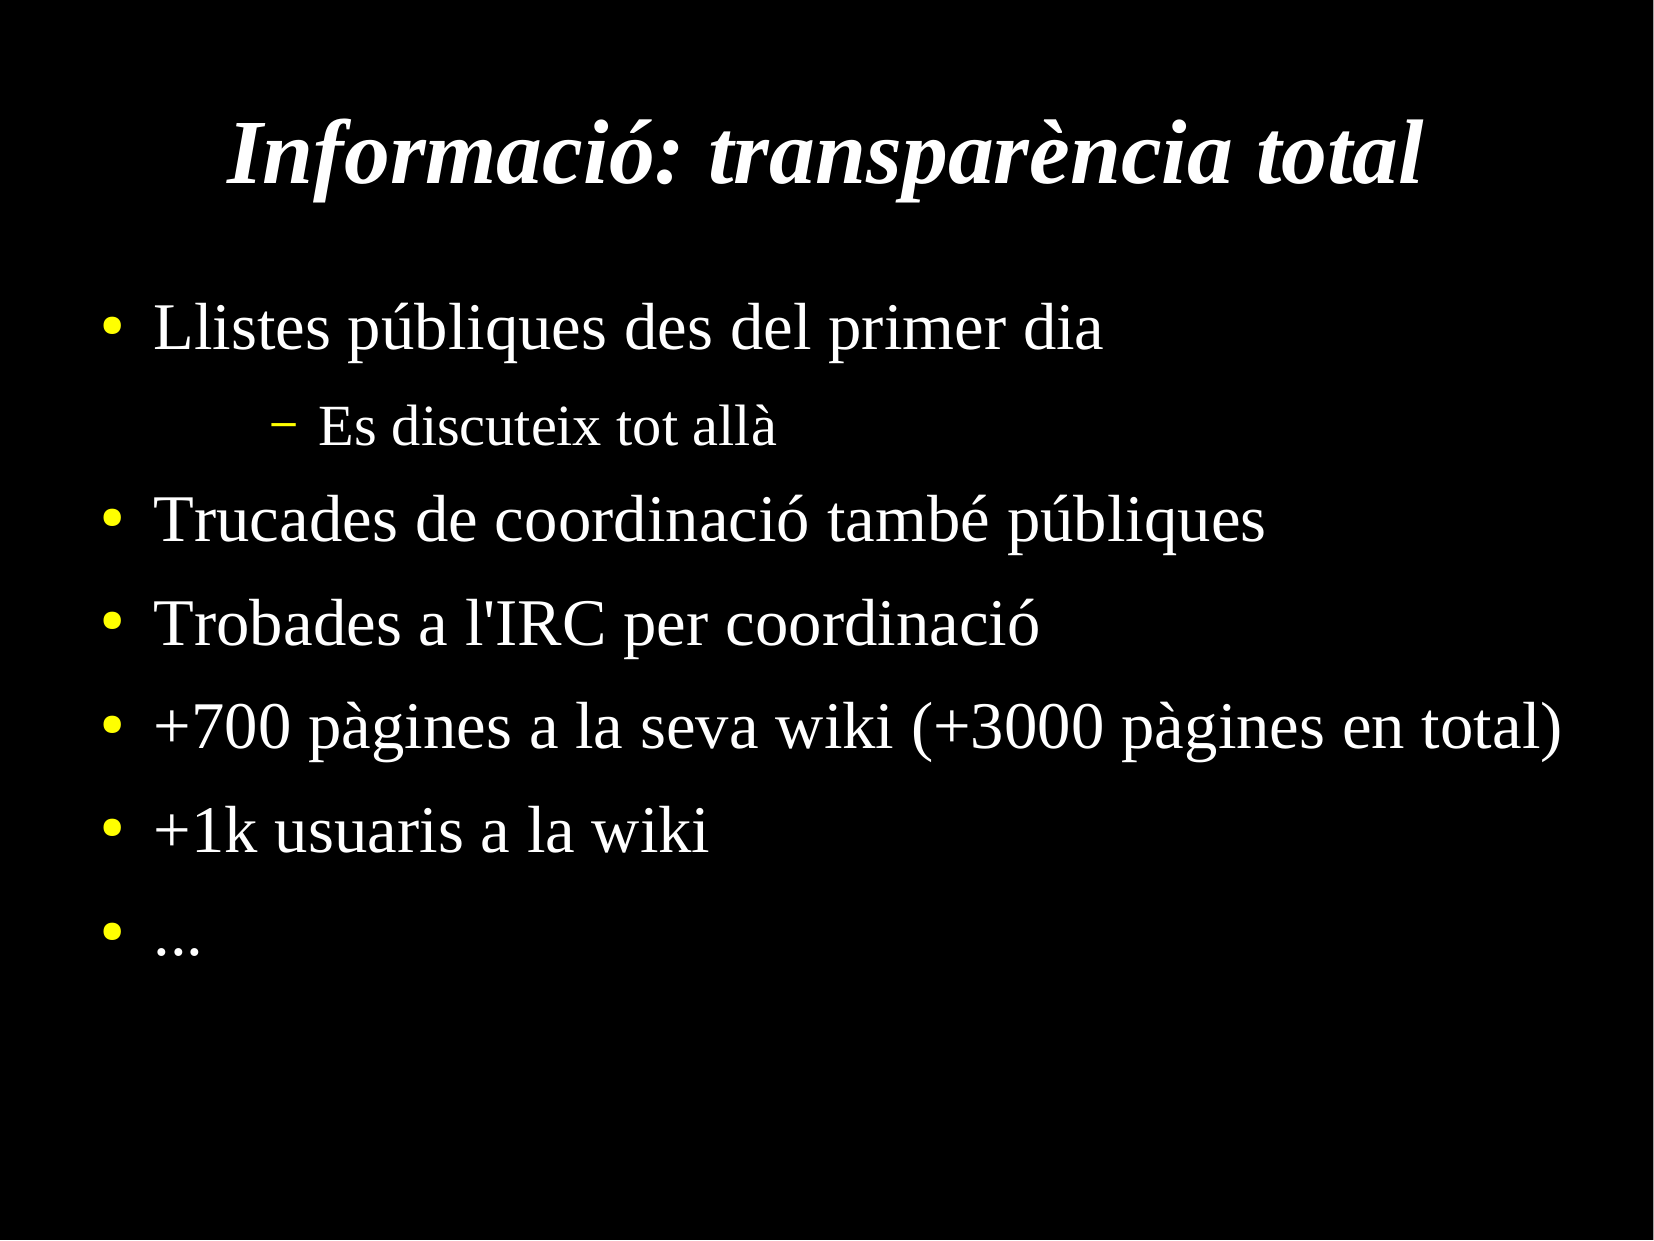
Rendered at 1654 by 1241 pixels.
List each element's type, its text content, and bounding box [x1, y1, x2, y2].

list Llistes públiques des del primer dia Es discuteix tot allà Trucades de coordinació també públiques Trobades a l'IRC per coordinació +700 pàgines a la seva wiki (+3000 pàgines en total) +1k usuaris a la wiki ... [82, 290, 1571, 1094]
title Informació: transparència total [82, 49, 1571, 257]
